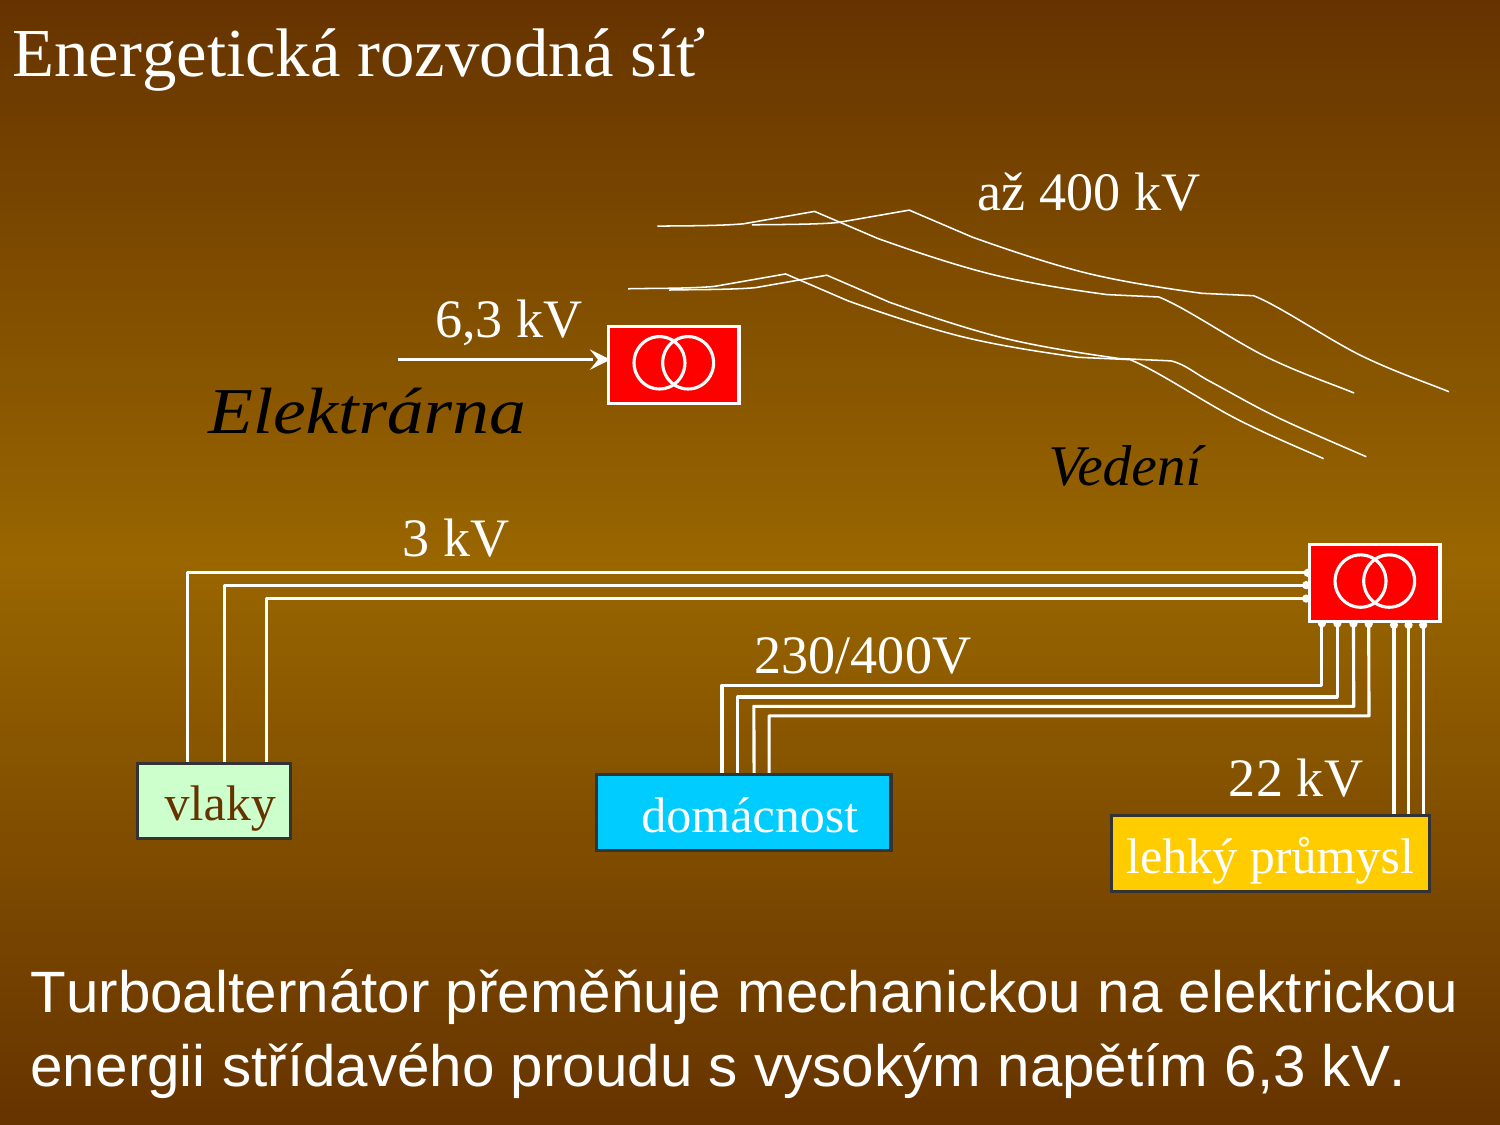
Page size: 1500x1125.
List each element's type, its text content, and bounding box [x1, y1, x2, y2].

text_box [608, 326, 739, 404]
text_box domácnost [596, 774, 891, 851]
text_box Turboalternátor přeměňuje mechanickou na elektrickou energii střídavého proudu s vysokým napětím 6,3 kV. [15, 946, 1475, 1107]
chart [194, 373, 538, 450]
text_box 230/400V [739, 611, 987, 684]
text_box 230/400V [739, 687, 987, 693]
text_box Energetická rozvodná síť [0, 0, 723, 98]
text_box lehký průmysl [1111, 815, 1430, 892]
text_box [1309, 544, 1441, 622]
chart [1045, 432, 1223, 500]
text_box 22 kV [1214, 734, 1379, 816]
text_box 6,3 kV [420, 275, 598, 357]
text_box 3 kV [387, 495, 525, 576]
text_box až 400 kV [963, 148, 1217, 230]
text_box vlaky [137, 763, 291, 839]
